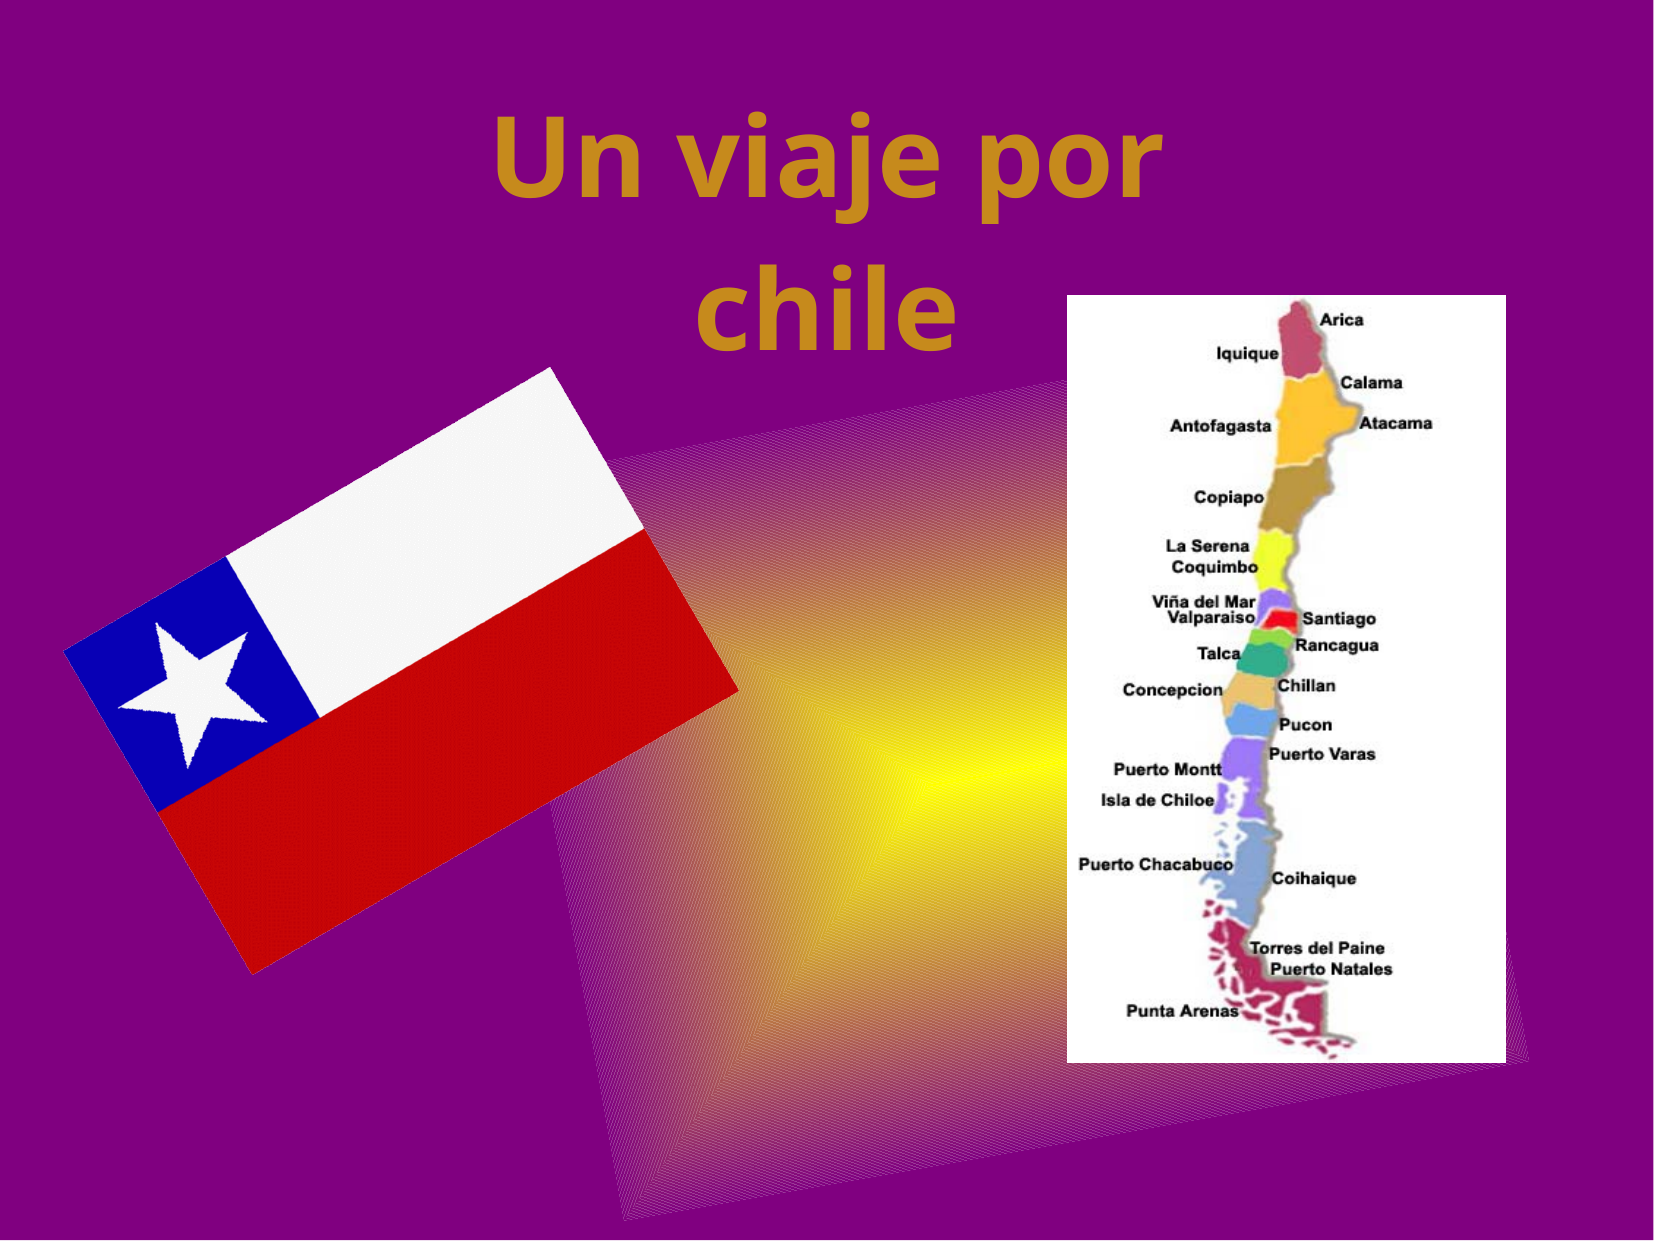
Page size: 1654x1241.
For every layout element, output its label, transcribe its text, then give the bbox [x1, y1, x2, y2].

picture [1067, 295, 1506, 1063]
picture [62, 366, 739, 975]
text_box Un viaje por chile [354, 69, 1300, 237]
